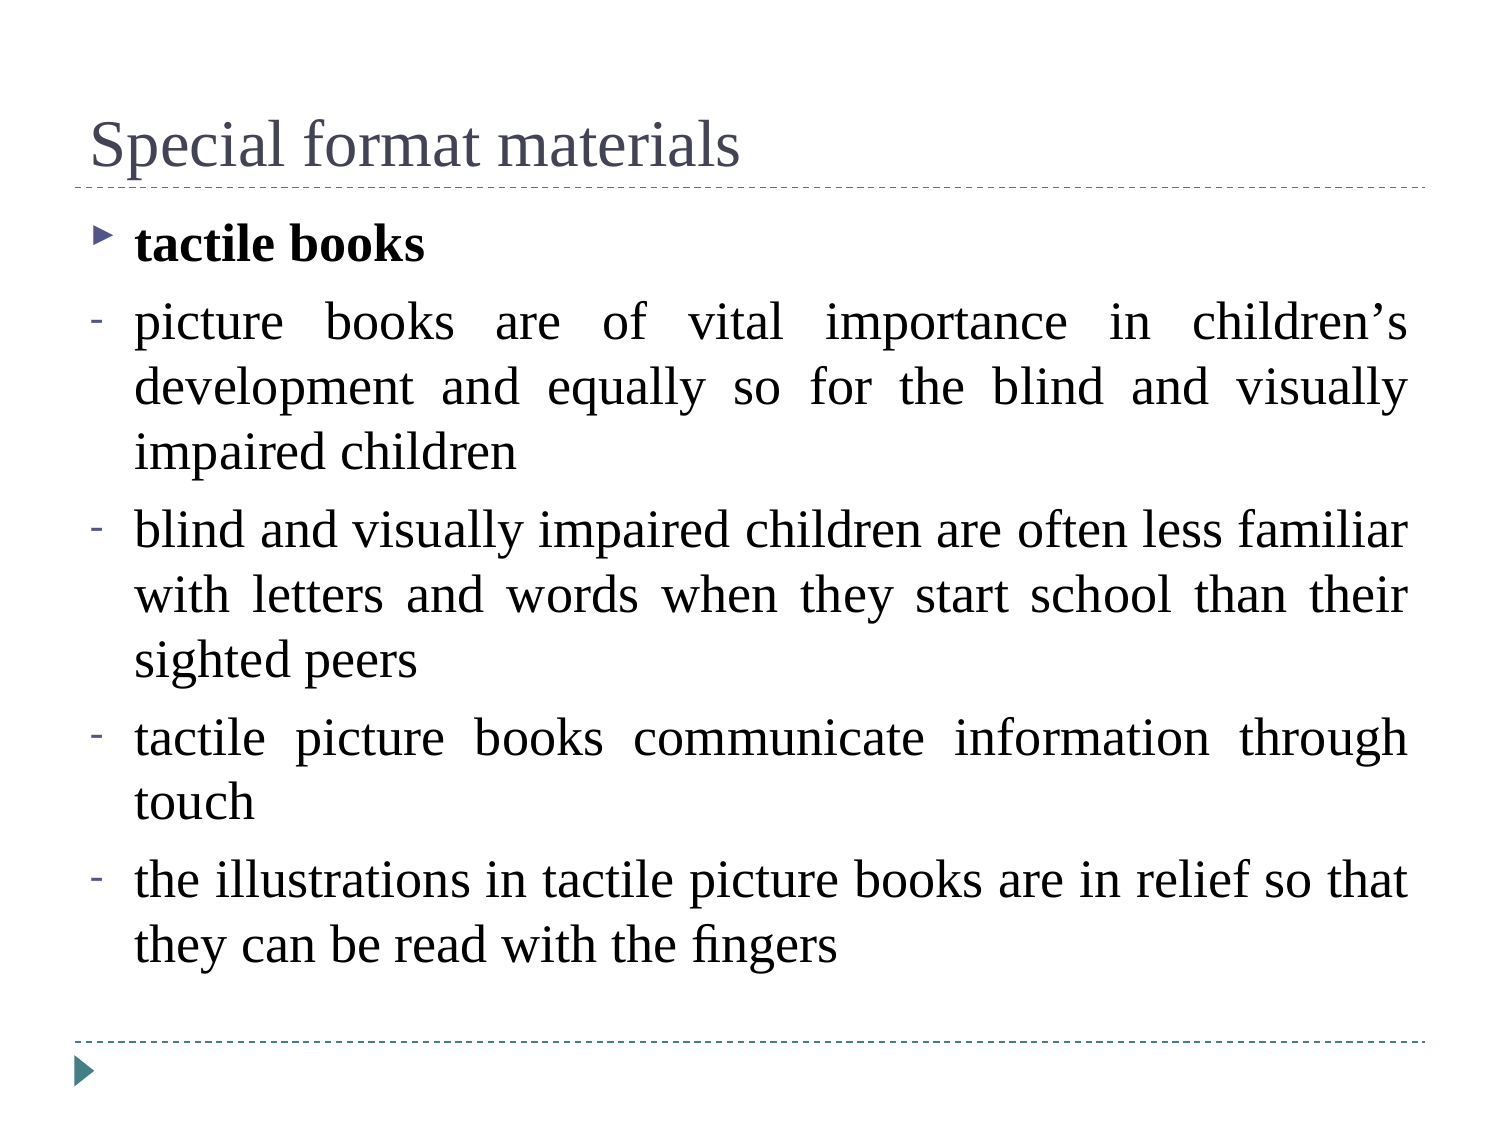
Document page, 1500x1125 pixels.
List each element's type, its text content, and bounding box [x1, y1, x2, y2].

title Special format materials [75, 24, 1426, 188]
list tactile books picture books are of vital importance in children’s development and equally so for the blind and visually impaired children blind and visually impaired children are often less familiar with letters and words when they start school than their sighted peers tactile picture books communicate information through touch the illustrations in tactile picture books are in relief so that they can be read with the ﬁngers [75, 200, 1426, 1010]
